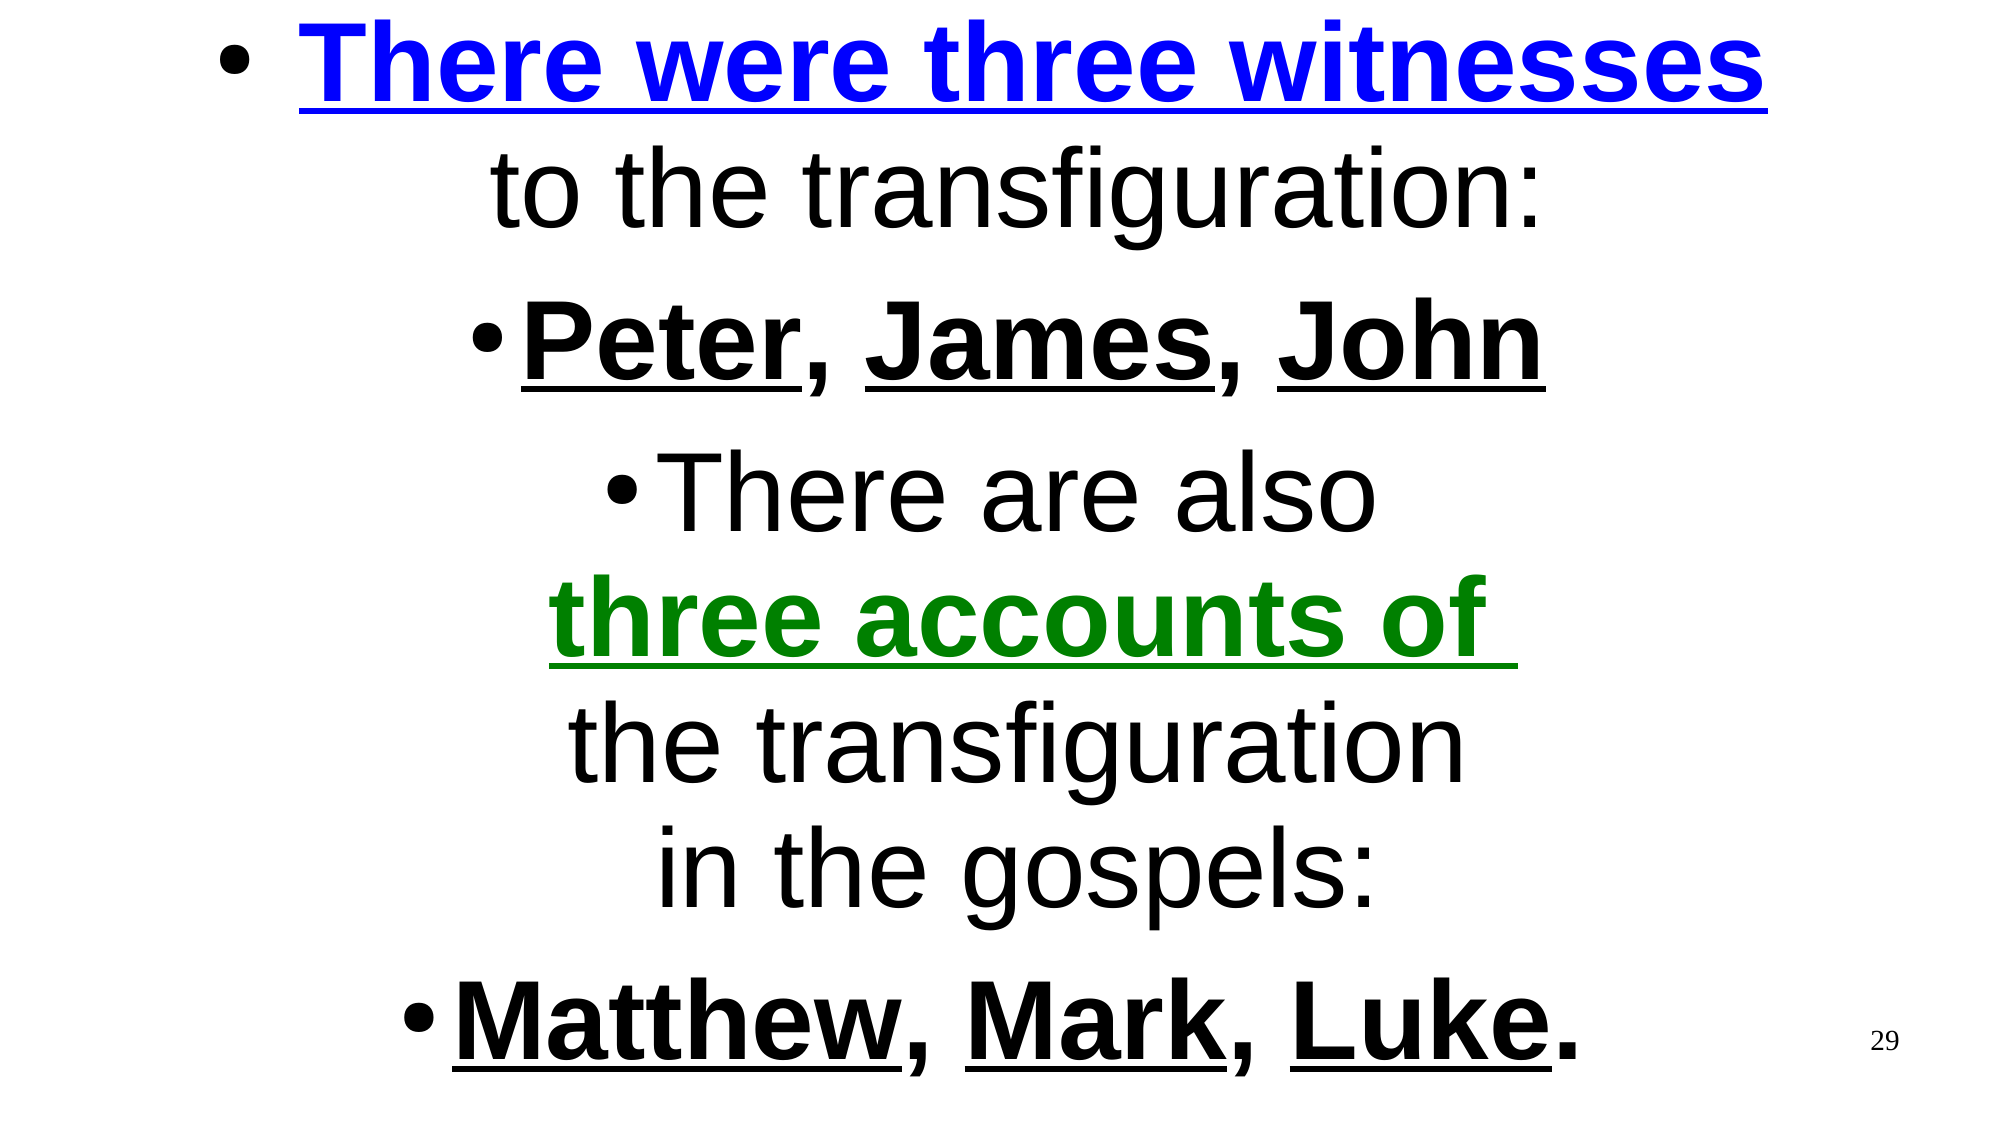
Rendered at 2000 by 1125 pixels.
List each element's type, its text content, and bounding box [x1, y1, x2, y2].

list There were three witnesses to the transfiguration: Peter, James, John There are also three accounts of the transfiguration in the gospels: Matthew, Mark, Luke. [0, 0, 1996, 1123]
